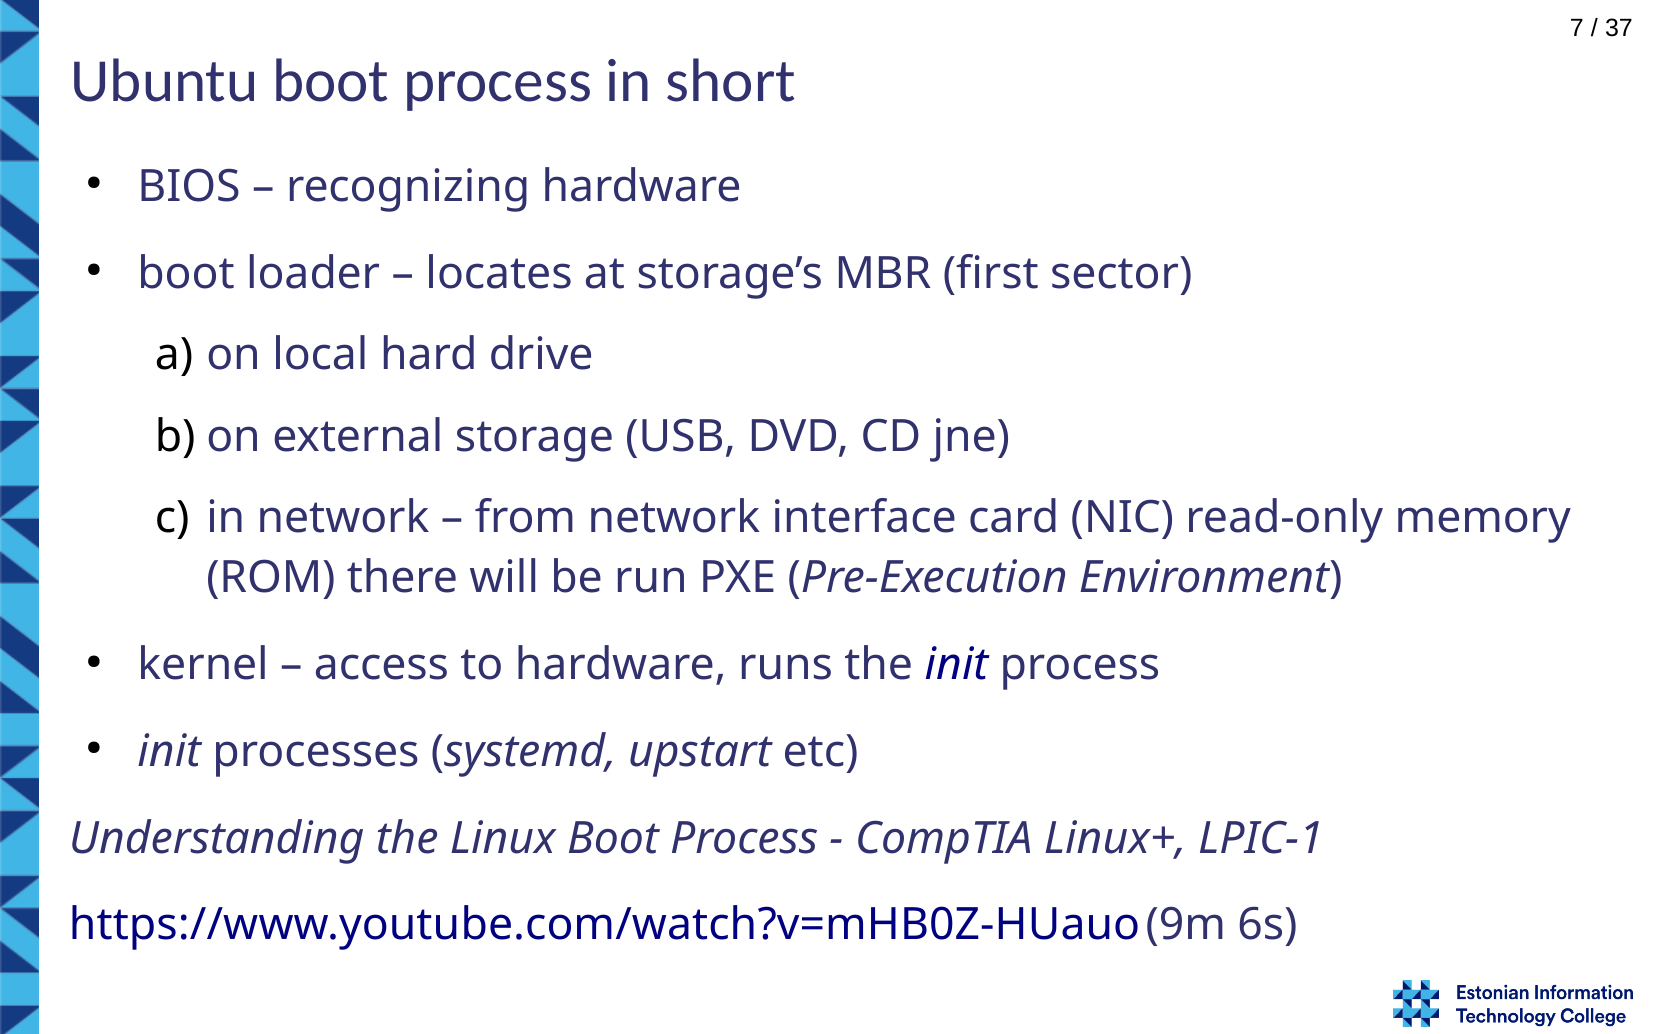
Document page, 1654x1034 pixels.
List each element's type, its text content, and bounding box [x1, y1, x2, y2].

list BIOS – recognizing hardware boot loader – locates at storage’s MBR (first sector) on local hard drive on external storage (USB, DVD, CD jne) in network – from network interface card (NIC) read-only memory (ROM) there will be run PXE (Pre-Execution Environment) kernel – access to hardware, runs the init process init processes (systemd, upstart etc) Understanding the Linux Boot Process - CompTIA Linux+, LPIC-1 https://www.youtube.com/watch?v=mHB0Z-HUauo (9m 6s) [68, 153, 1630, 957]
title Ubuntu boot process in short [70, 41, 1630, 130]
picture [1393, 980, 1633, 1027]
